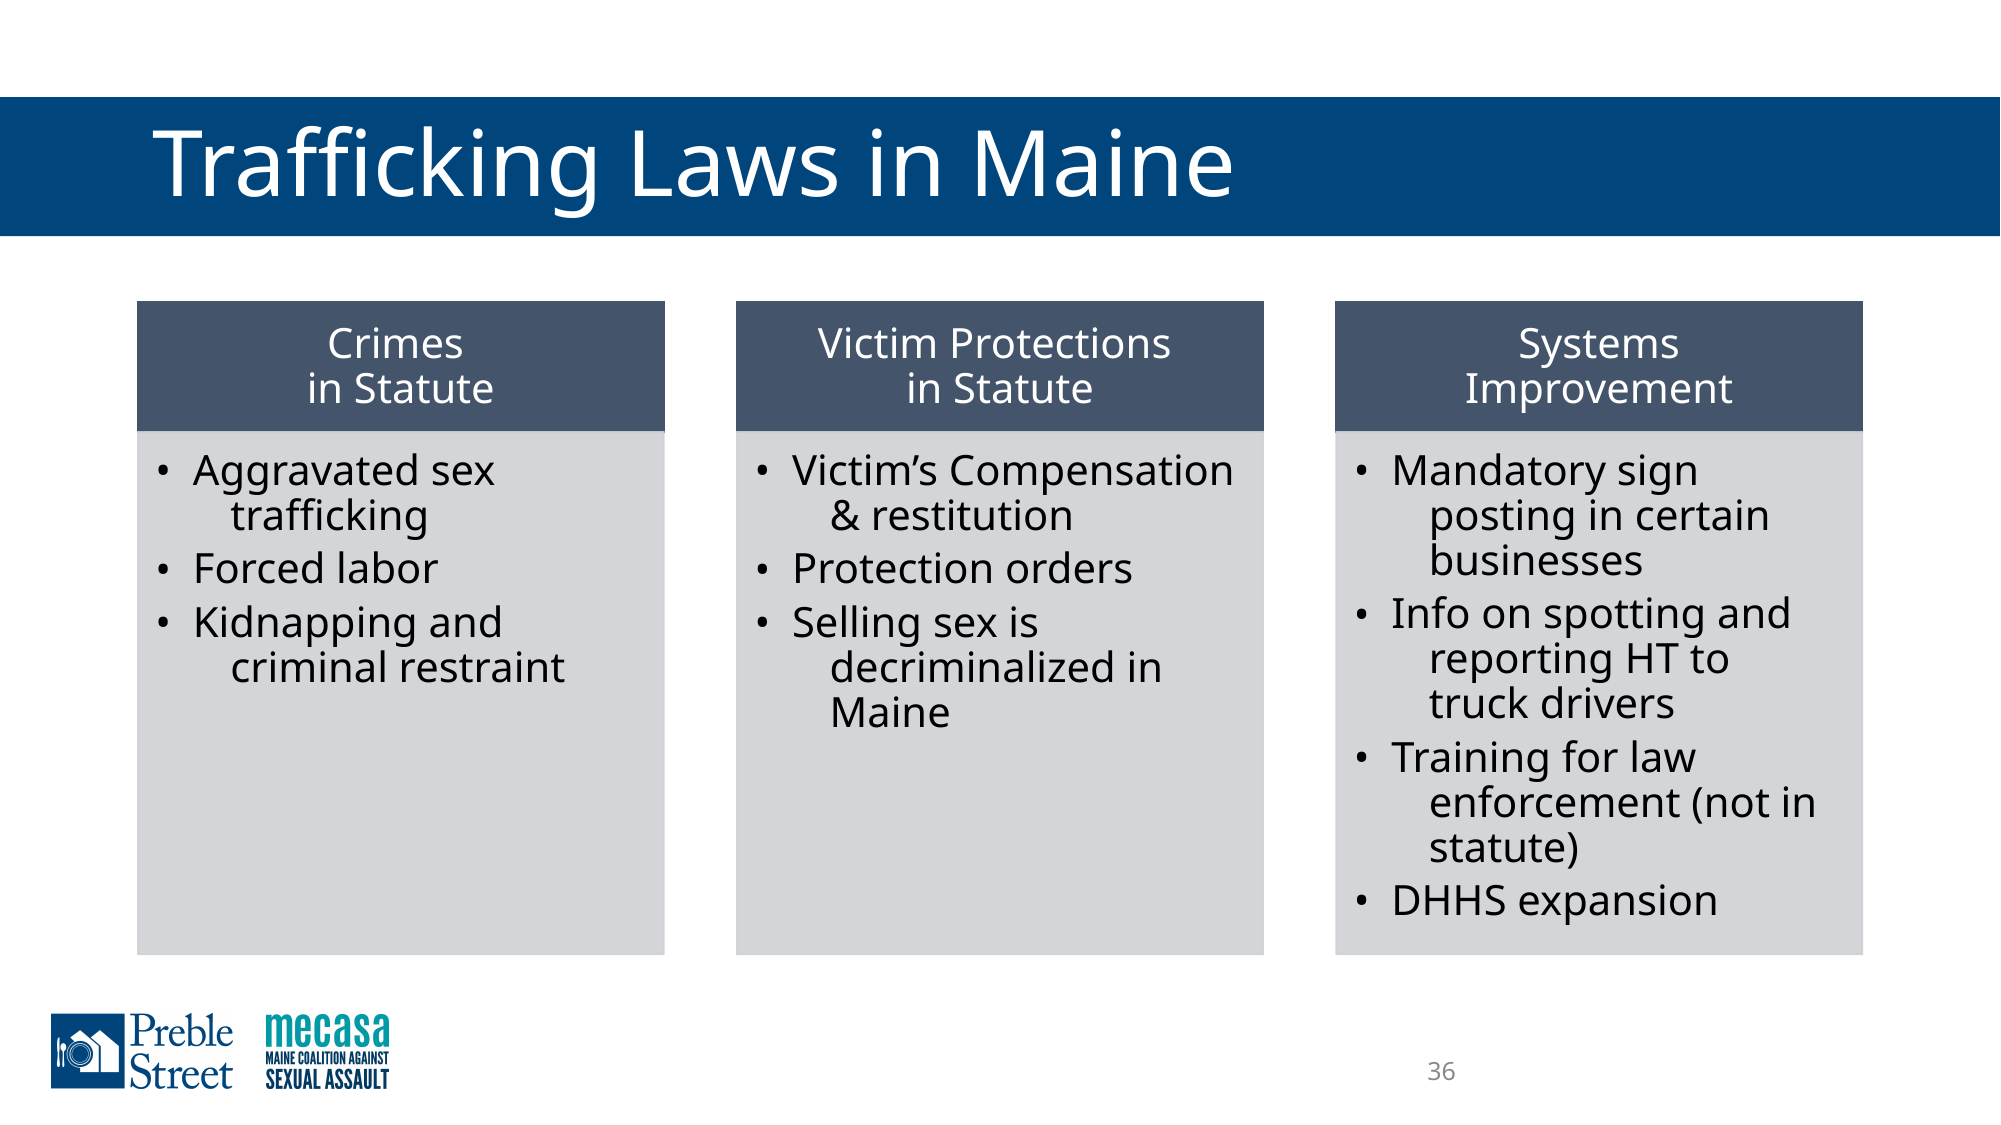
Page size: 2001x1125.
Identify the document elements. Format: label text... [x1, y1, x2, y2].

text_box Crimes in Statute [138, 302, 664, 432]
text_box Aggravated sex trafficking Forced labor Kidnapping and criminal restraint [138, 432, 664, 955]
text_box Mandatory sign posting in certain businesses Info on spotting and reporting HT to truck drivers Training for law enforcement (not in statute) DHHS expansion [1336, 432, 1863, 955]
slide_number 36 [1412, 1042, 1863, 1103]
title Trafficking Laws in Maine [137, 57, 1863, 276]
text_box Victim Protections in Statute [737, 302, 1263, 432]
text_box Victim’s Compensation & restitution Protection orders Selling sex is decriminalized in Maine [737, 432, 1263, 955]
text_box Systems Improvement [1336, 302, 1863, 432]
